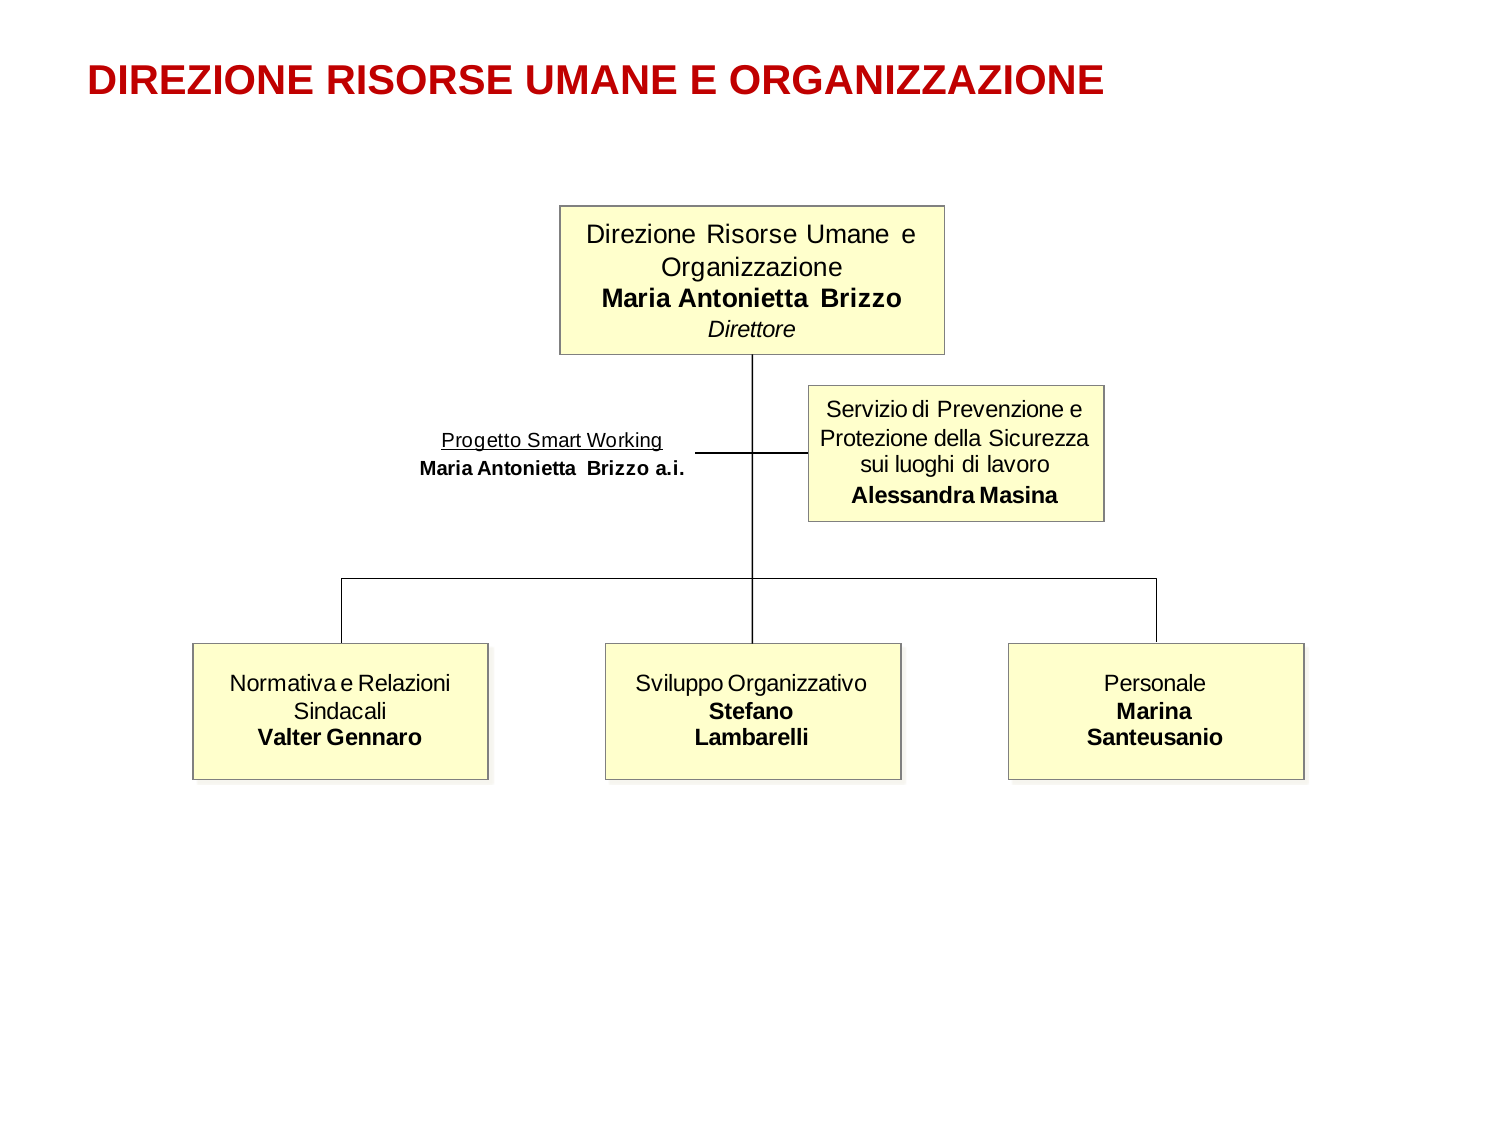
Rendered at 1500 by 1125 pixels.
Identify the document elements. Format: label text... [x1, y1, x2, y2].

picture [190, 203, 1310, 785]
text_box DIREZIONE RISORSE UMANE E ORGANIZZAZIONE [72, 45, 1462, 128]
